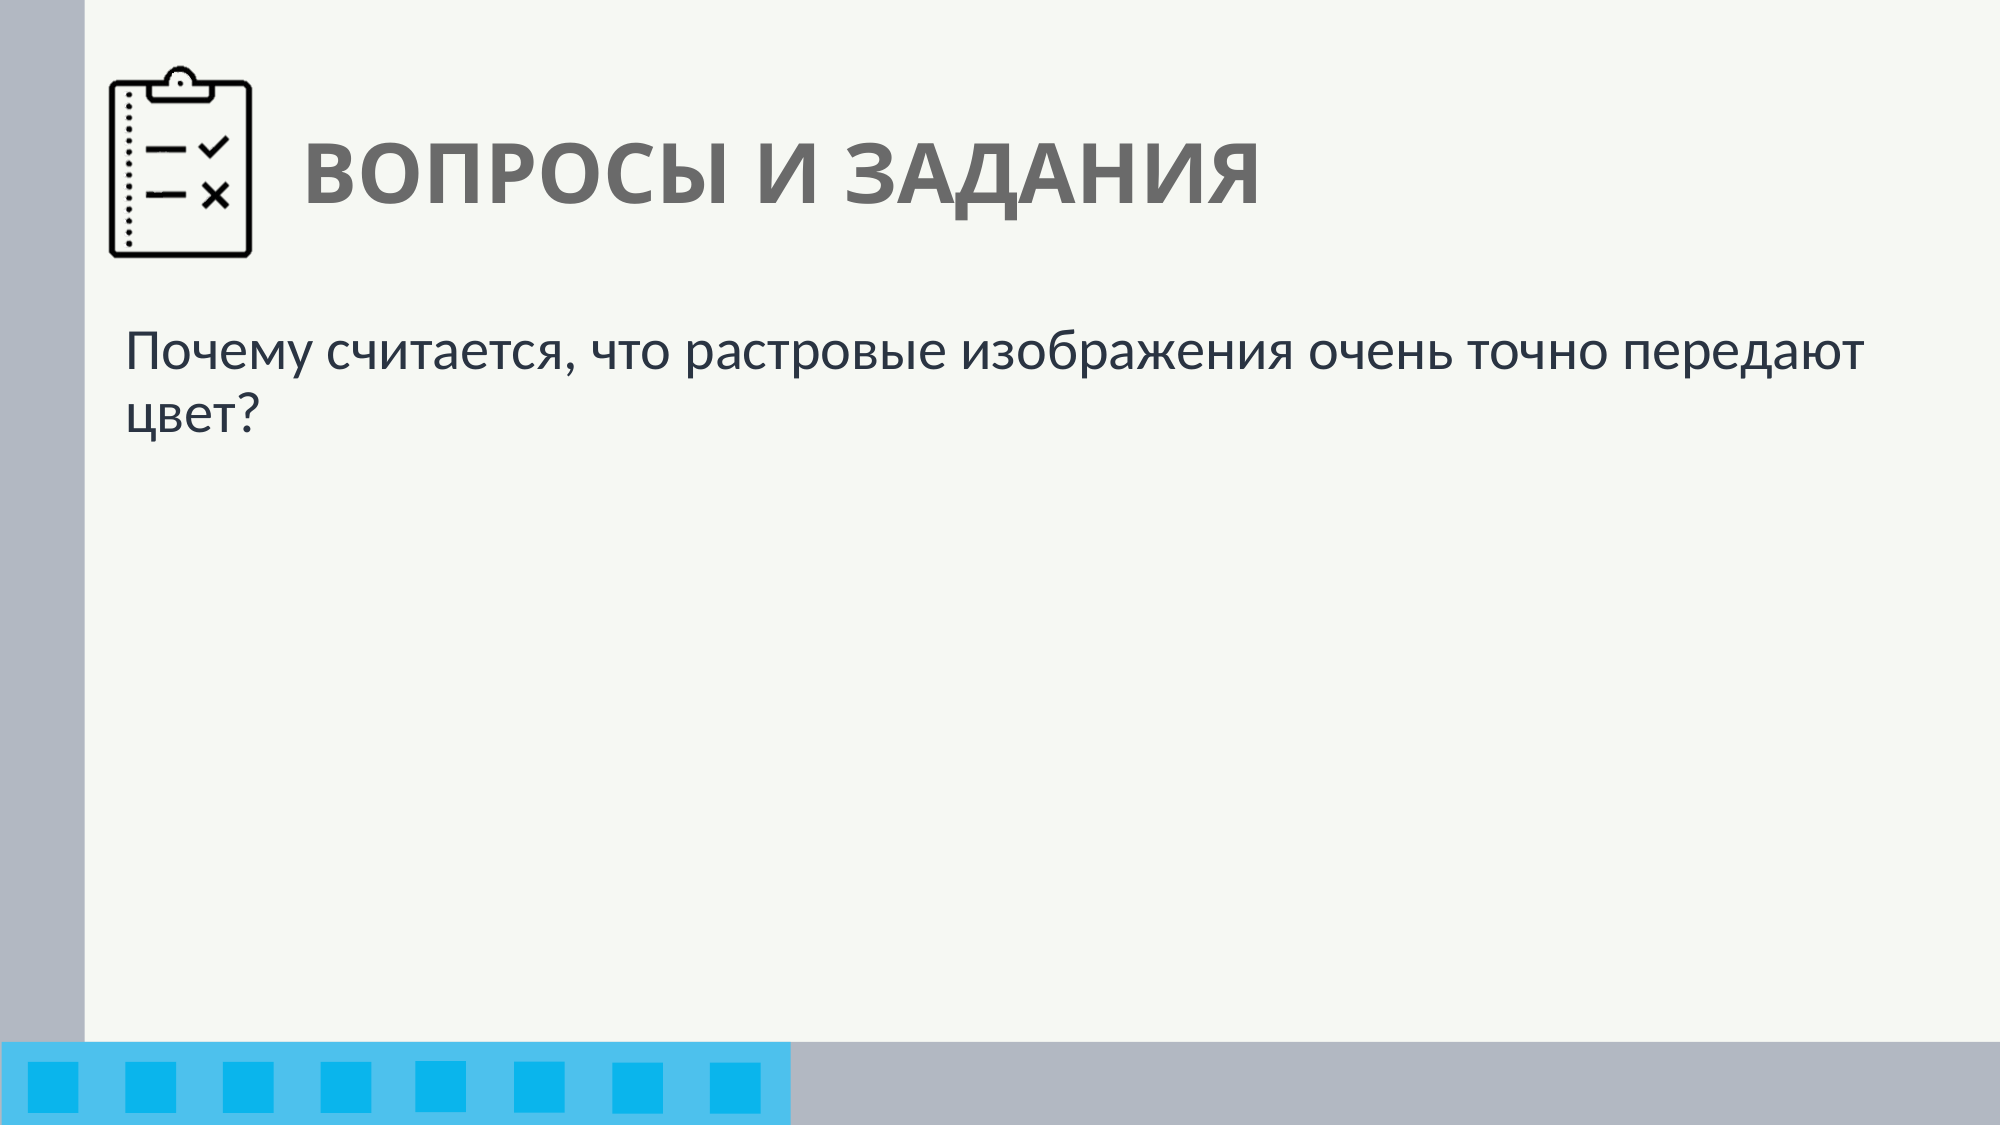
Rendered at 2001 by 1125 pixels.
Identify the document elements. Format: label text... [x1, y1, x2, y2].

title ВОПРОСЫ И ЗАДАНИЯ [285, 67, 1892, 286]
list Почему считается, что растровые изображения очень точно передают цвет? [110, 311, 1892, 1058]
picture [85, 54, 286, 286]
